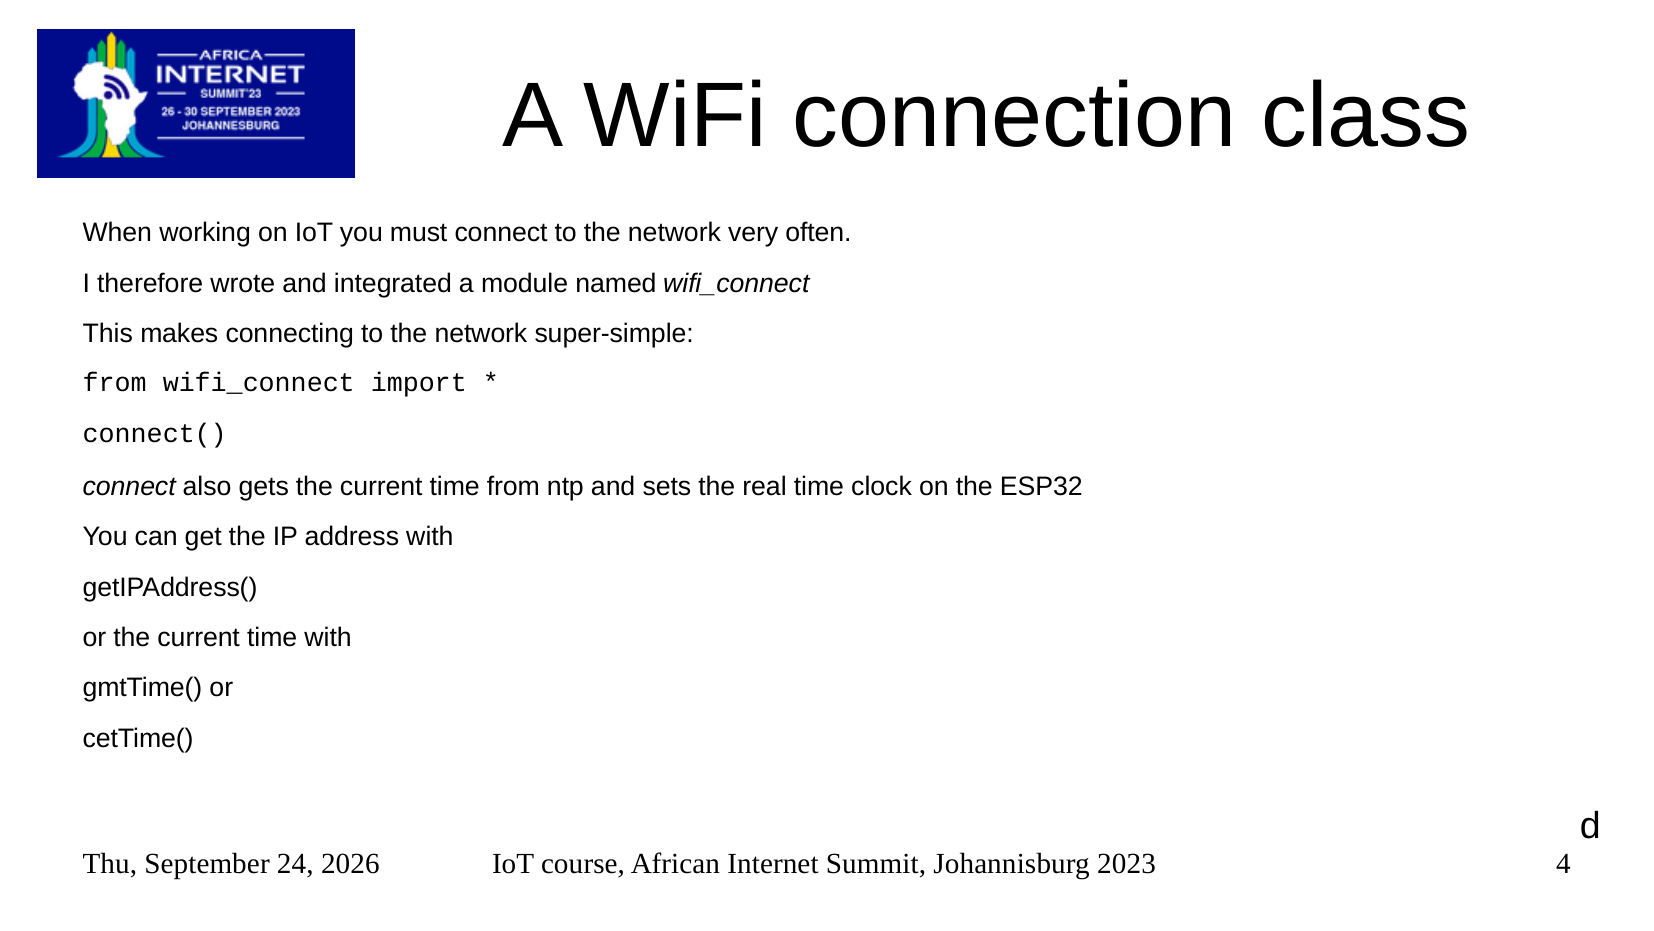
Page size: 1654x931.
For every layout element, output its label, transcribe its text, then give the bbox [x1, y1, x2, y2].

title A WiFi connection class [403, 37, 1571, 193]
text_box d [1564, 797, 1616, 855]
picture [37, 29, 355, 178]
list When working on IoT you must connect to the network very often. I therefore wrote and integrated a module named wifi_connect This makes connecting to the network super-simple: from wifi_connect import * connect() connect also gets the current time from ntp and sets the real time clock on the ESP32 You can get the IP address with getIPAddress() or the current time with gmtTime() or cetTime() [82, 217, 1571, 758]
